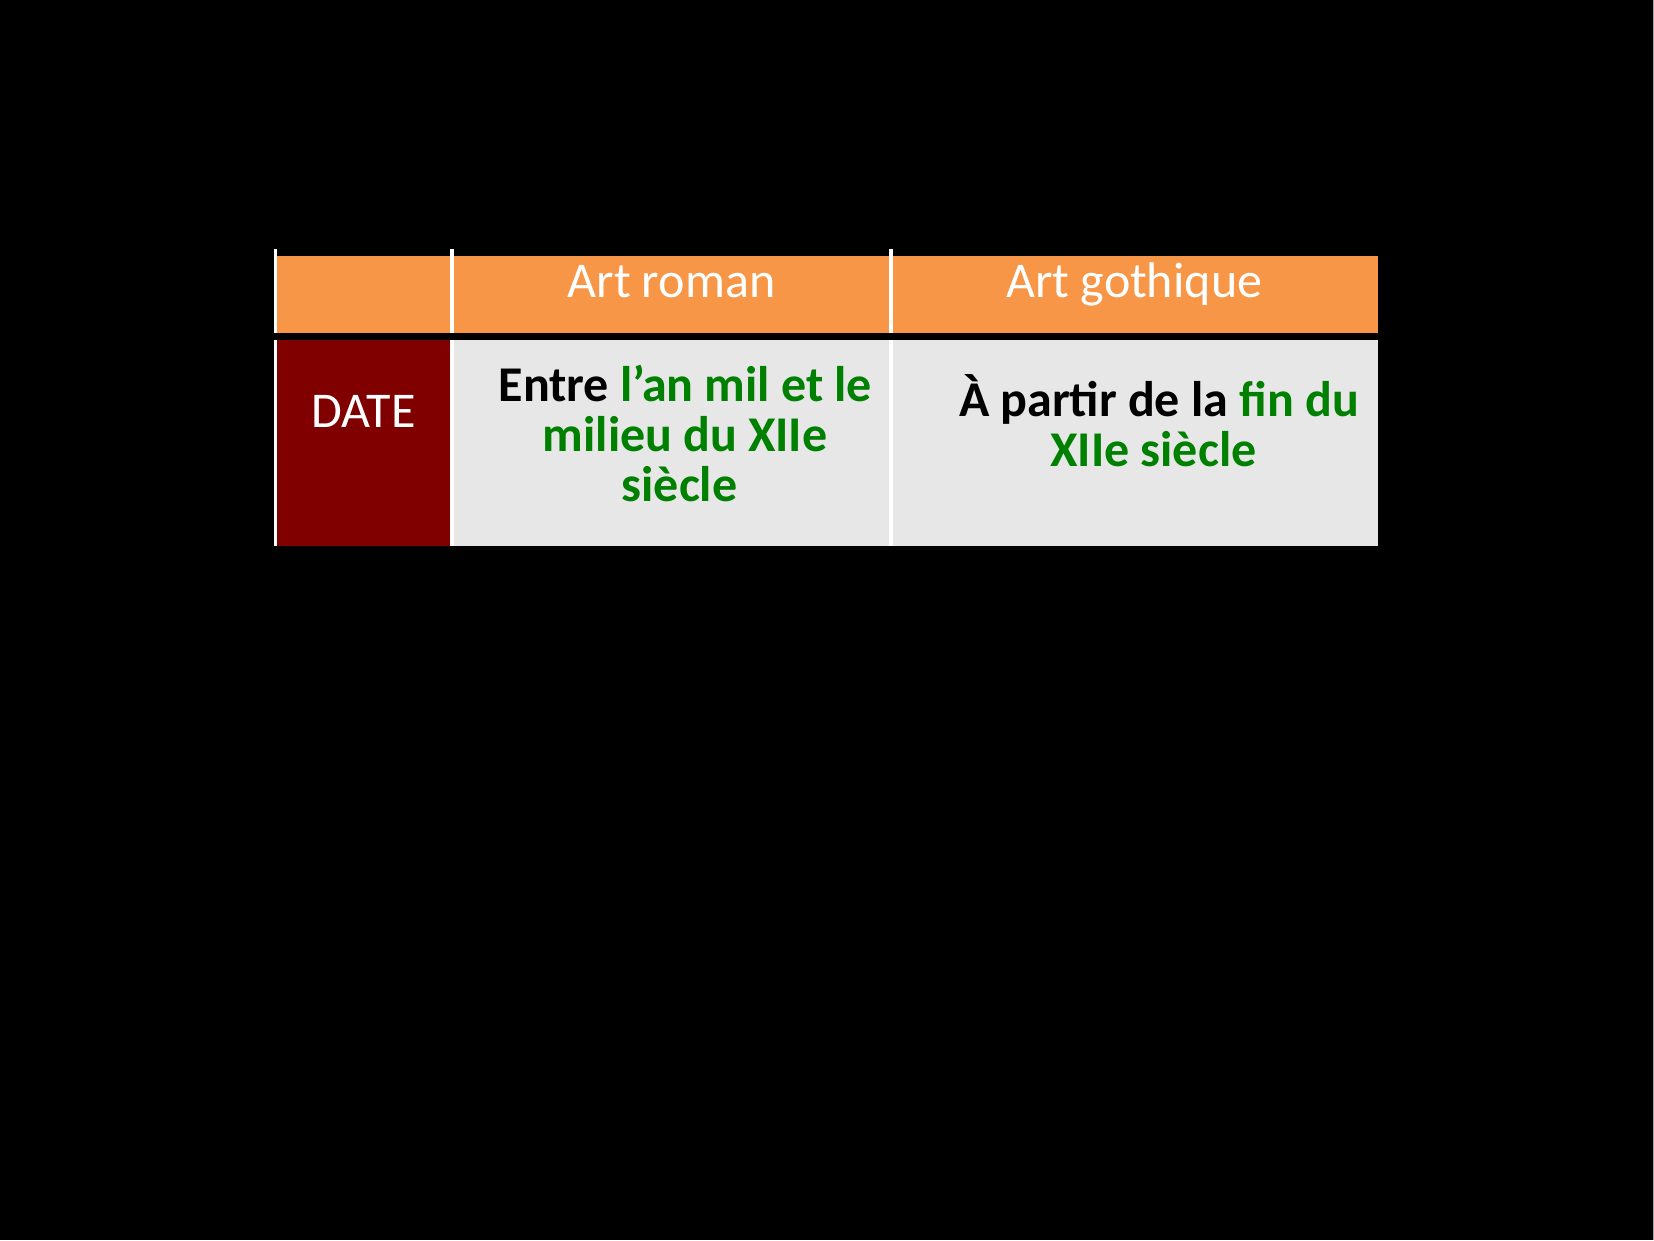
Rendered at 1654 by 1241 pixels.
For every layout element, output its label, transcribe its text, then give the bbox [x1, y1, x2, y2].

text_box Entre l’an mil et le milieu du XIIe siècle [477, 356, 893, 582]
table_cell [893, 340, 1378, 546]
table_header Art gothique [893, 256, 1378, 333]
text_box À partir de la fin du XIIe siècle [942, 371, 1376, 582]
table_header Art roman [454, 256, 889, 333]
table_cell [454, 340, 889, 546]
table_header [277, 256, 450, 333]
table_cell DATE [277, 340, 450, 546]
